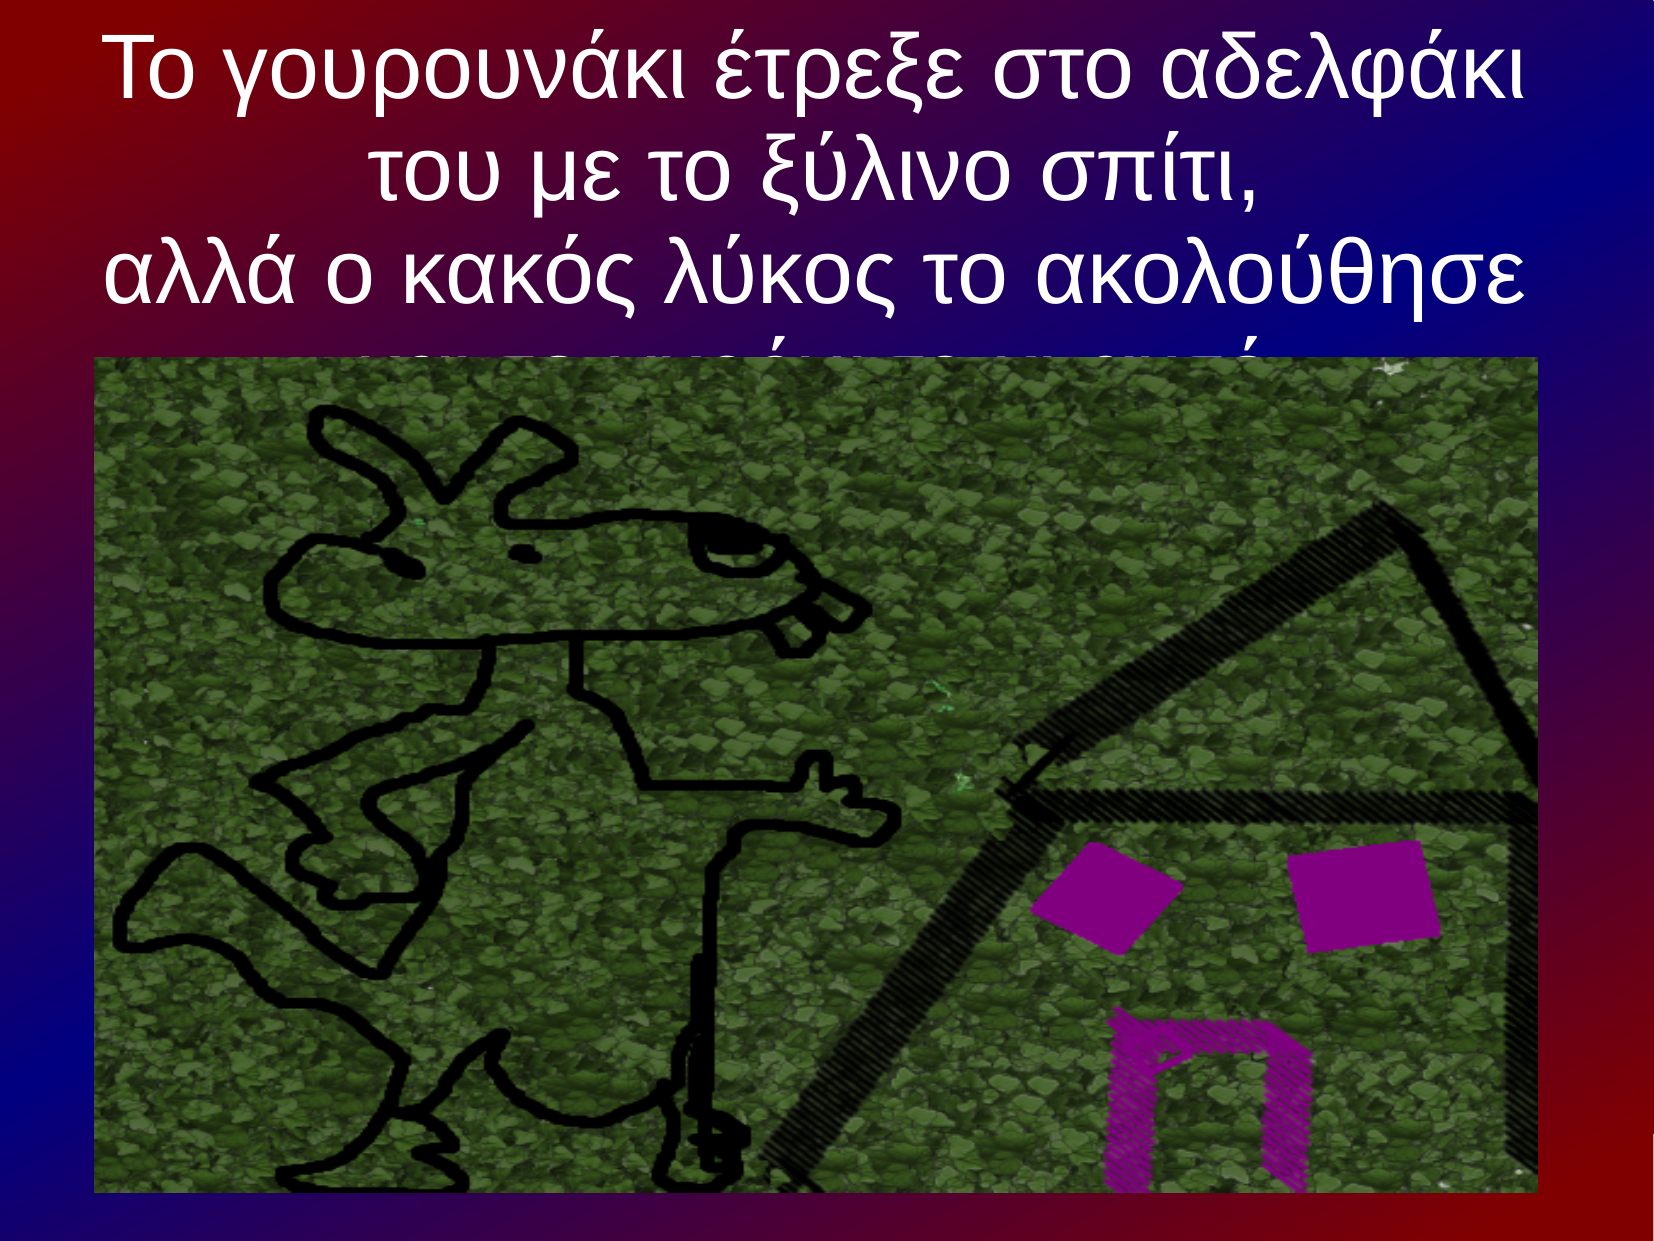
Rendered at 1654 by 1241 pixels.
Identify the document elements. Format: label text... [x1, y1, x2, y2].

title Το γουρουνάκι έτρεξε στο αδελφάκι του με το ξύλινο σπίτι, αλλά ο κακός λύκος το ακολούθησε και το γκρέμισε κι αυτό [70, 15, 1560, 426]
picture [94, 357, 1538, 1193]
